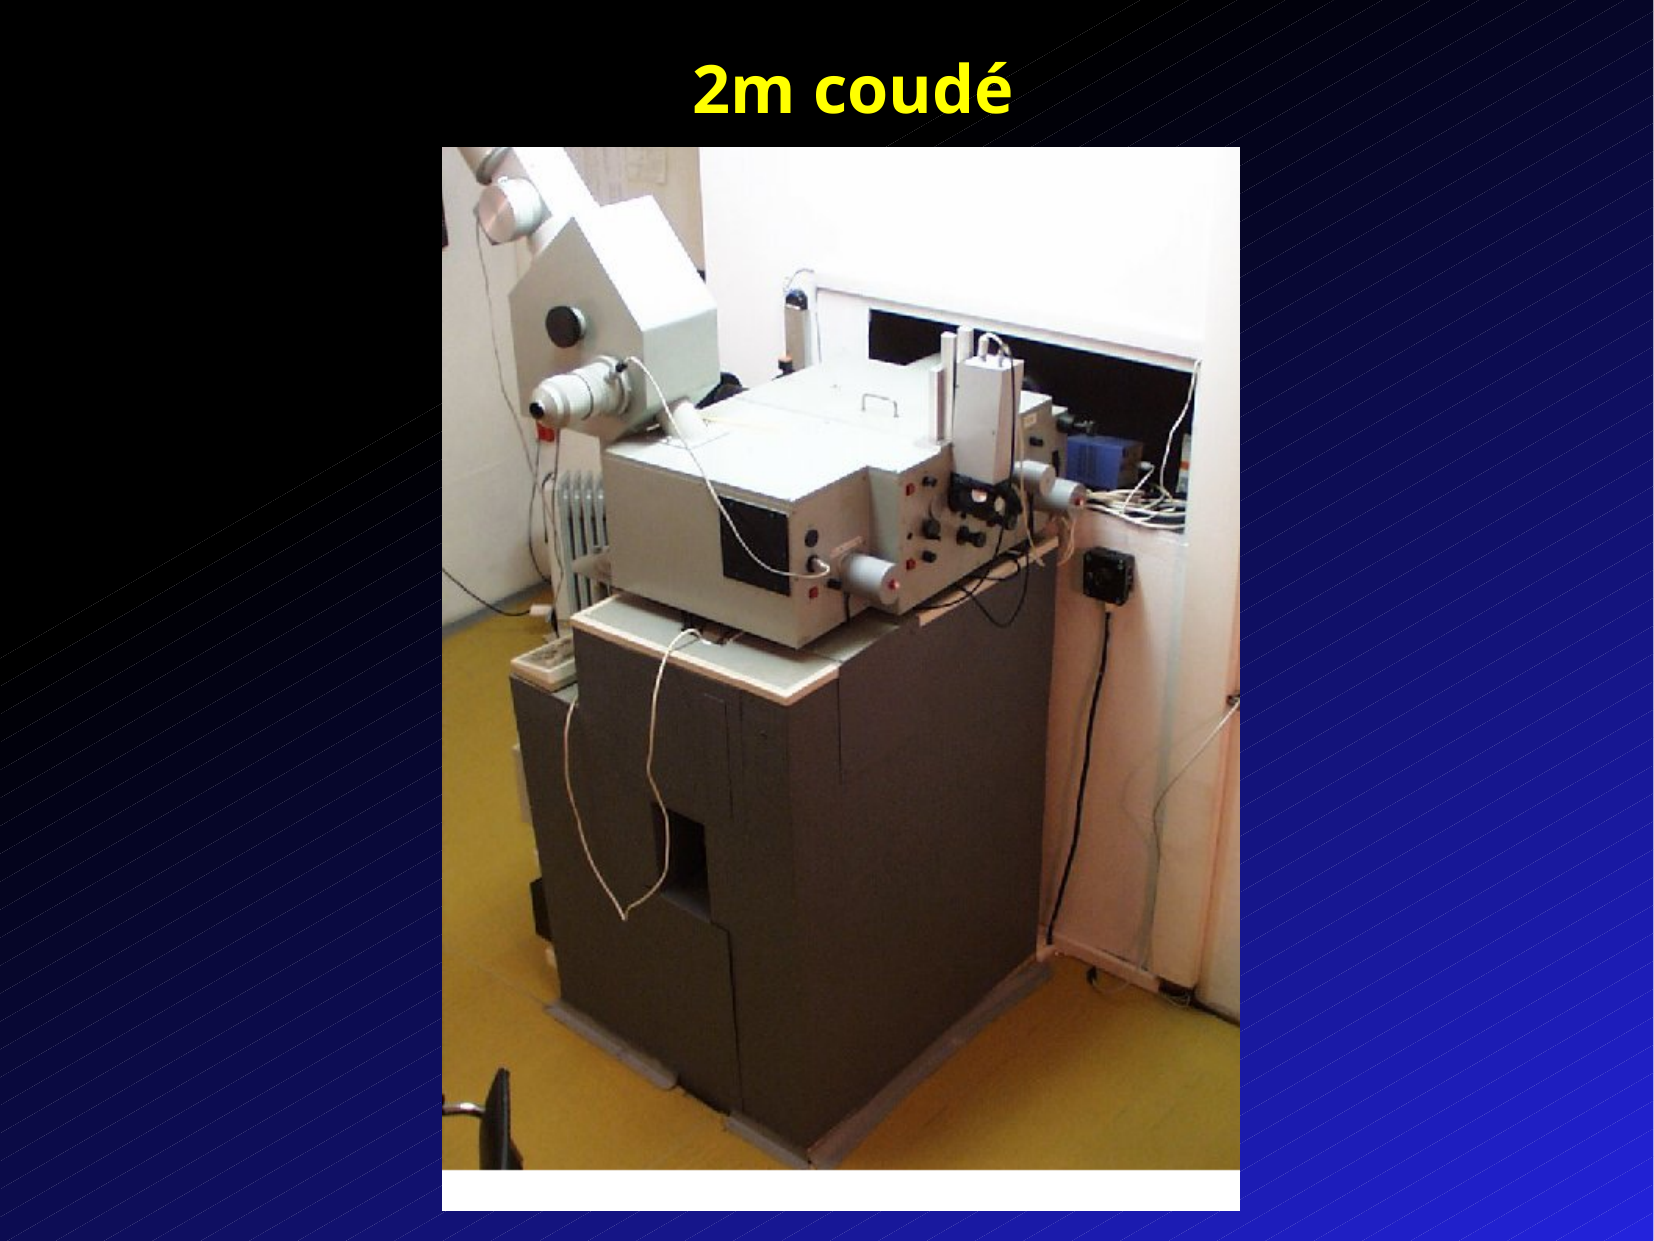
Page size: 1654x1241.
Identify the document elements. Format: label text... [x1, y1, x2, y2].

picture [442, 148, 1240, 1211]
title 2m coudé [118, 27, 1607, 148]
